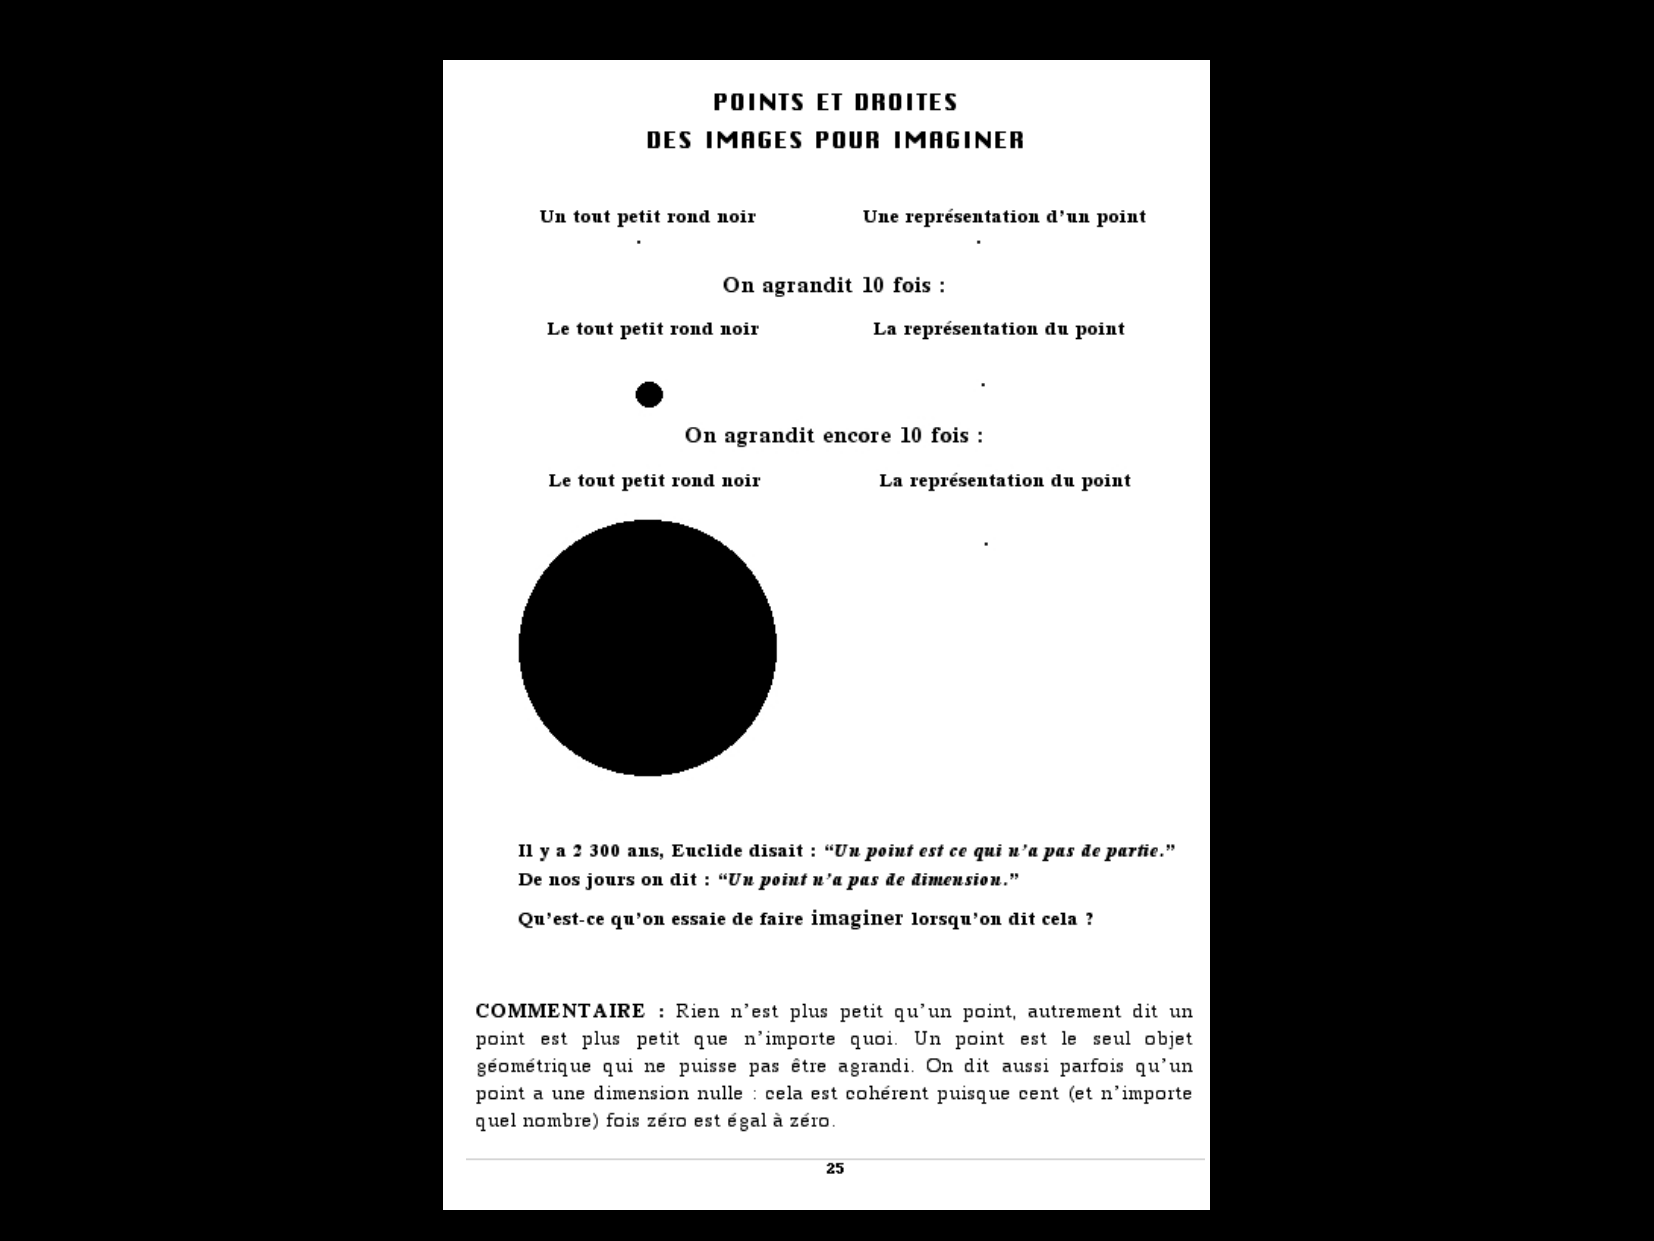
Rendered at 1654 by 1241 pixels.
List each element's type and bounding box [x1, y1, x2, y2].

text_box [0, 0, 1654, 1241]
picture [466, 71, 1205, 1183]
